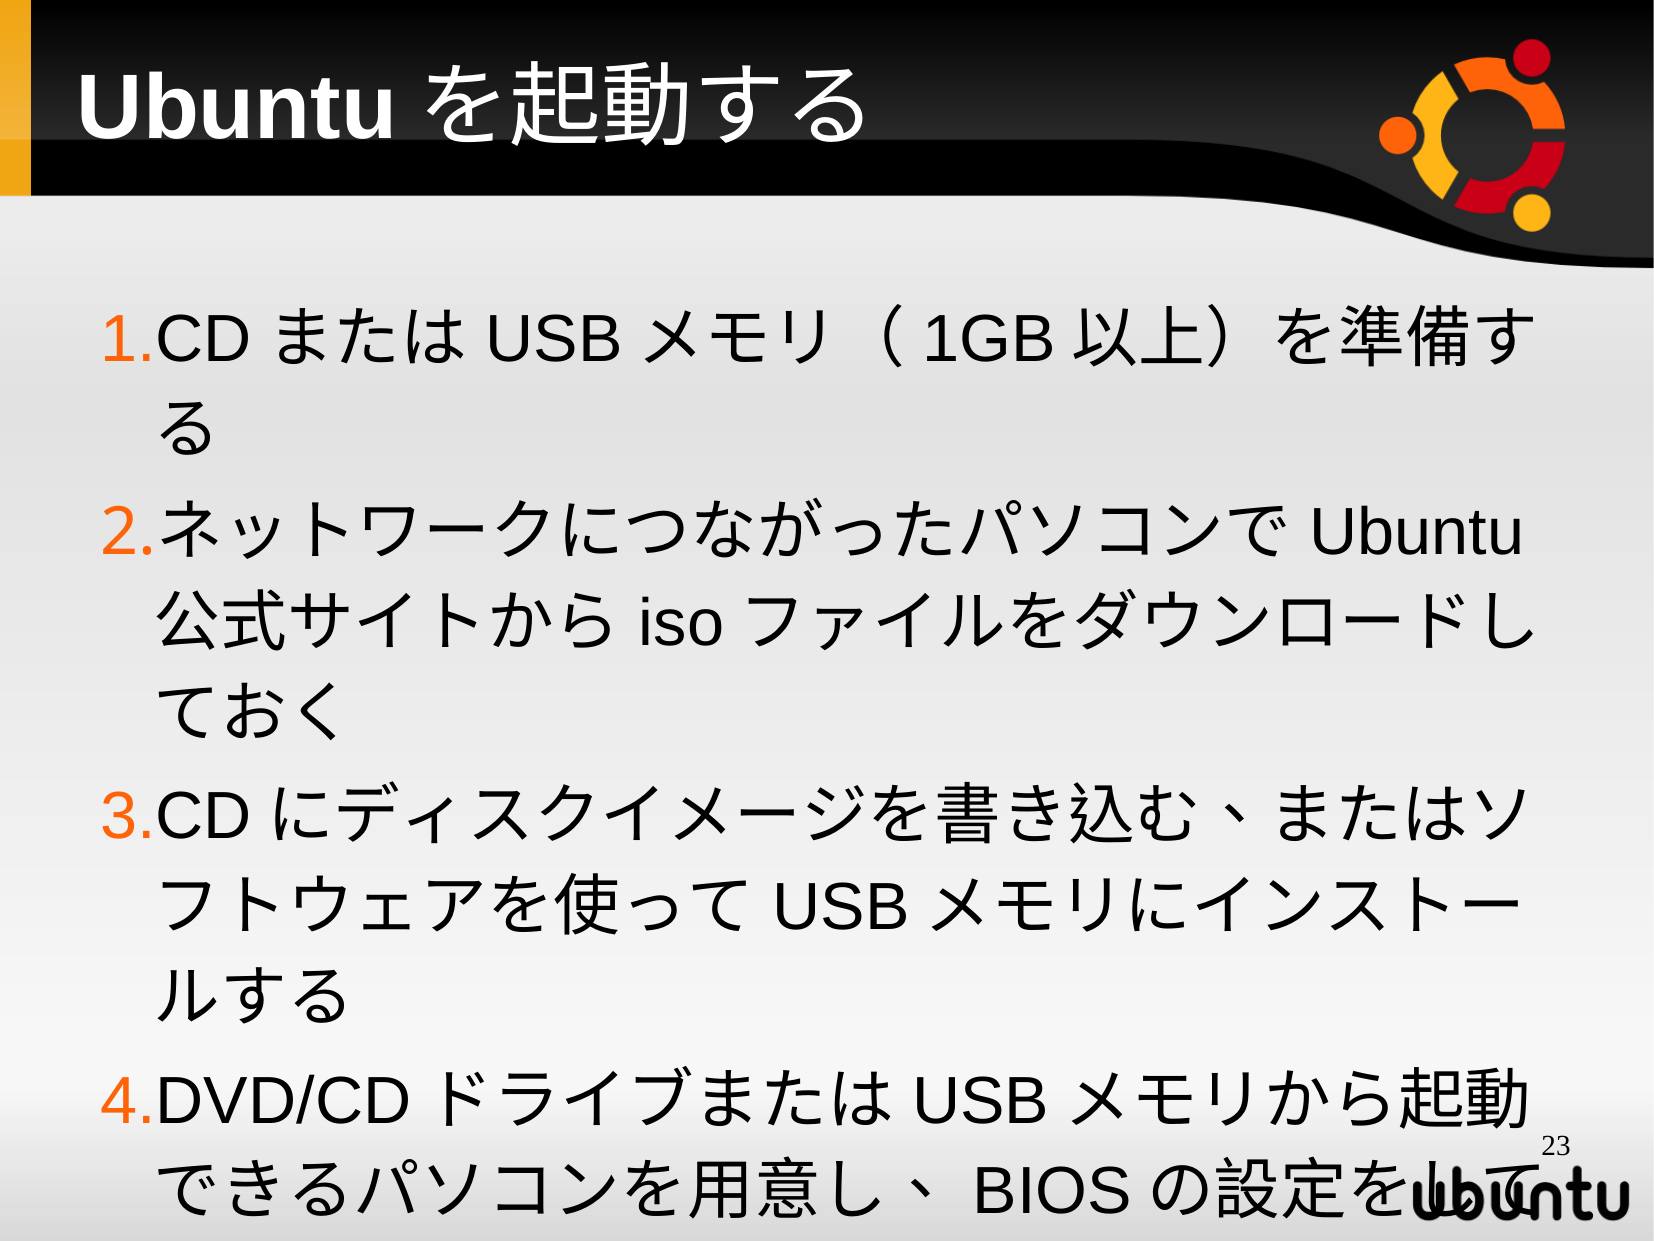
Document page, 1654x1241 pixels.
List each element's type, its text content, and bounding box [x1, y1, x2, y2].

list CDまたはUSBメモリ（1GB以上）を準備する ネットワークにつながったパソコンでUbuntu公式サイトからisoファイルをダウンロードしておく CDにディスクイメージを書き込む、またはソフトウェアを使ってUSBメモリにインストールする DVD/CDドライブまたはUSBメモリから起動できるパソコンを用意し、BIOSの設定をしておく [82, 290, 1571, 1094]
title Ubuntuを起動する [76, 7, 1565, 200]
picture [0, 0, 1654, 1241]
